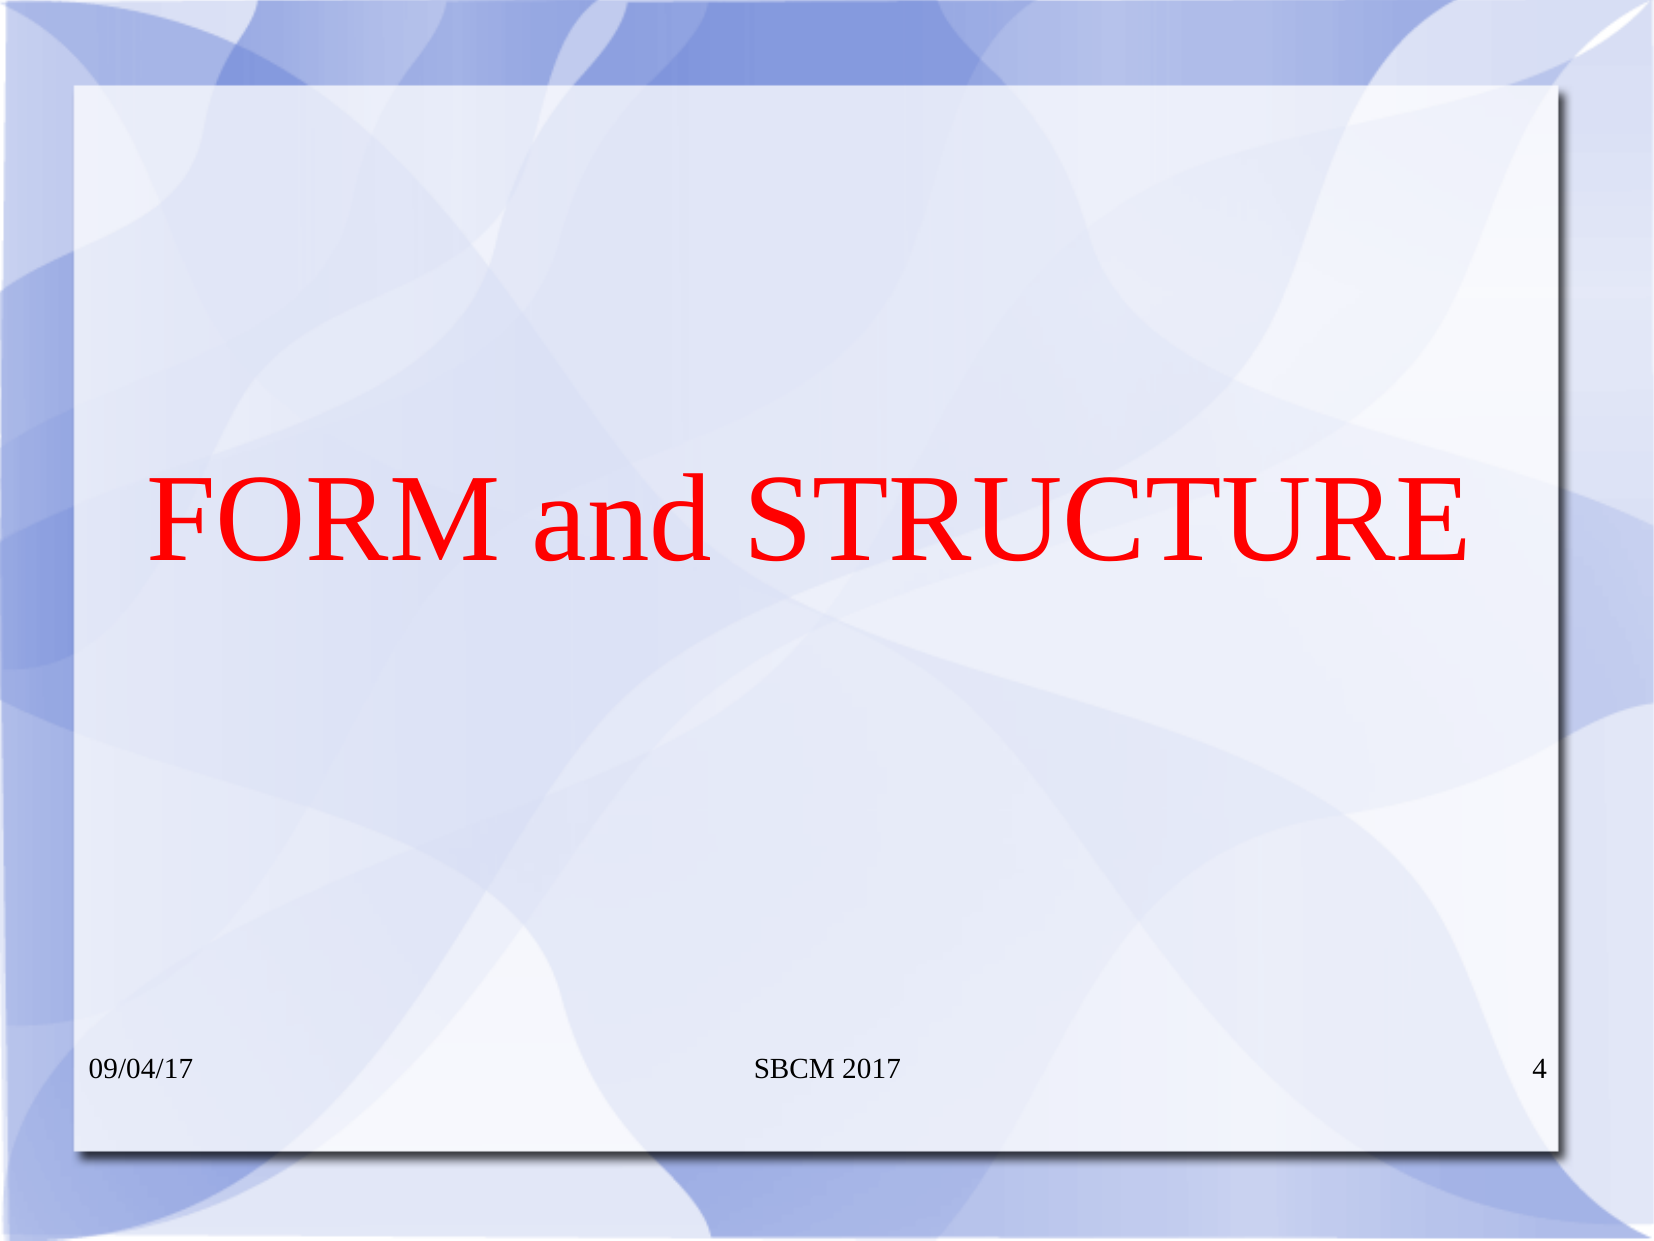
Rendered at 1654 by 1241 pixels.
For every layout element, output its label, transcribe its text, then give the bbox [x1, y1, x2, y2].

text_box FORM and STRUCTURE [129, 332, 1489, 968]
picture [0, 0, 1654, 1241]
